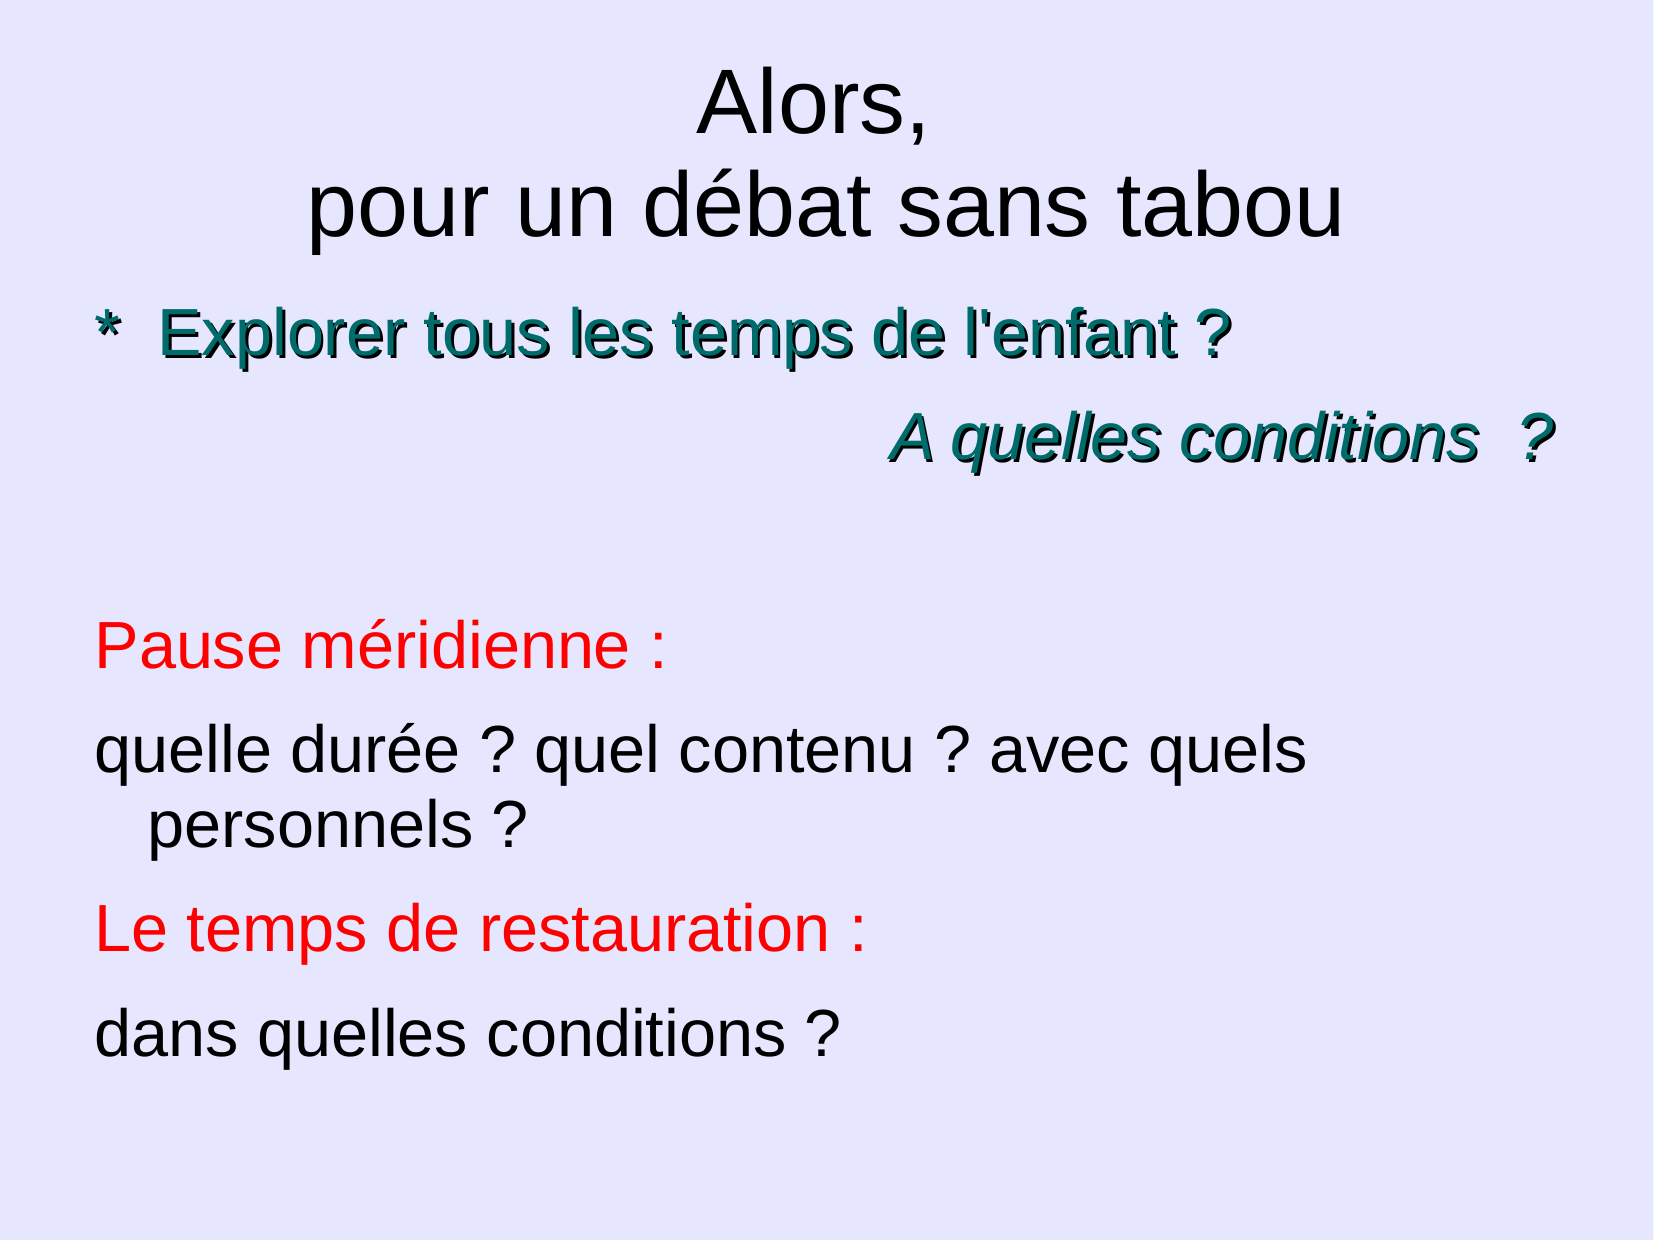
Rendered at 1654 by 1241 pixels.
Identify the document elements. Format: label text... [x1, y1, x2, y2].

title Alors, pour un débat sans tabou [82, 50, 1571, 256]
list * Explorer tous les temps de l'enfant ? A quelles conditions ? Pause méridienne : quelle durée ? quel contenu ? avec quels personnels ? Le temps de restauration : dans quelles conditions ? [76, 295, 1565, 1165]
